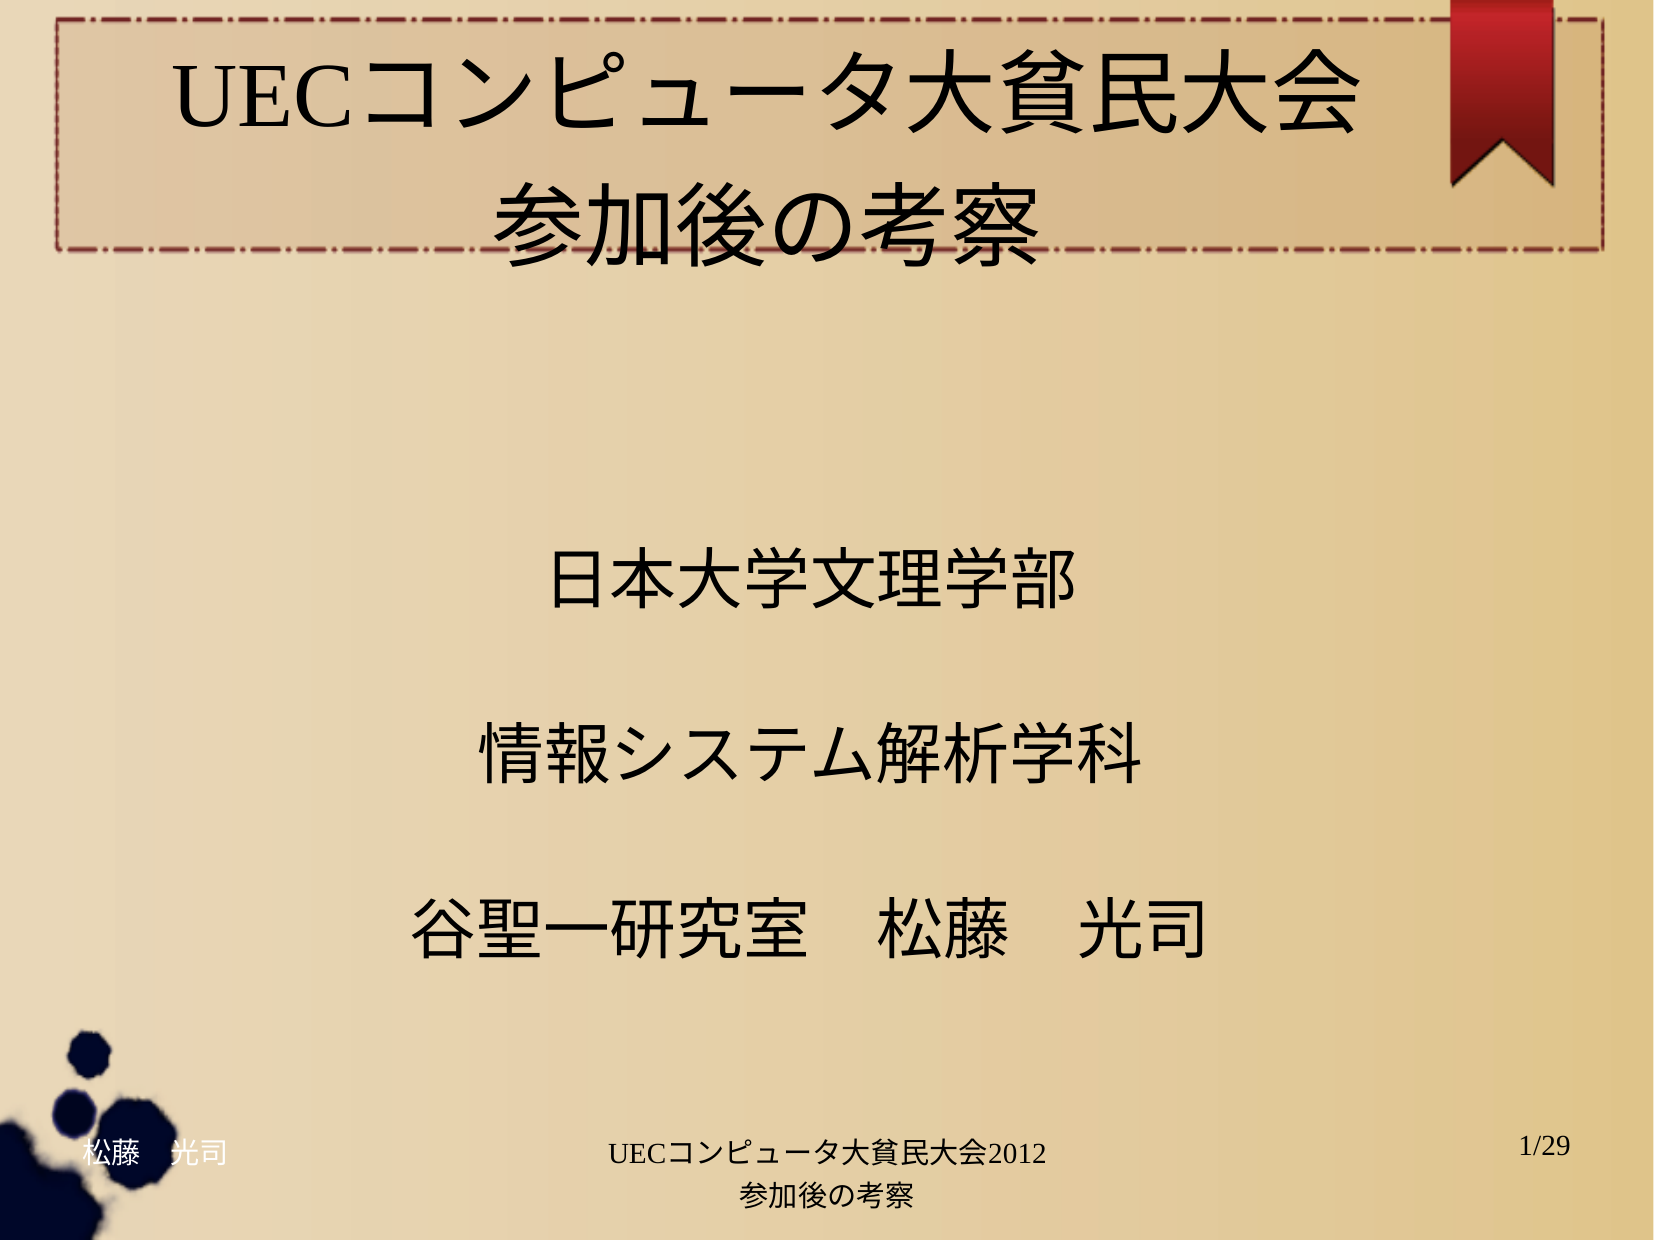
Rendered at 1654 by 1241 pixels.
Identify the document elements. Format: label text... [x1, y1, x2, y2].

title UECコンピュータ大貧民大会 参加後の考察 [82, 49, 1453, 257]
list 日本大学文理学部 情報システム解析学科 谷聖一研究室 松藤 光司 [82, 290, 1538, 1010]
picture [0, 0, 1654, 1240]
